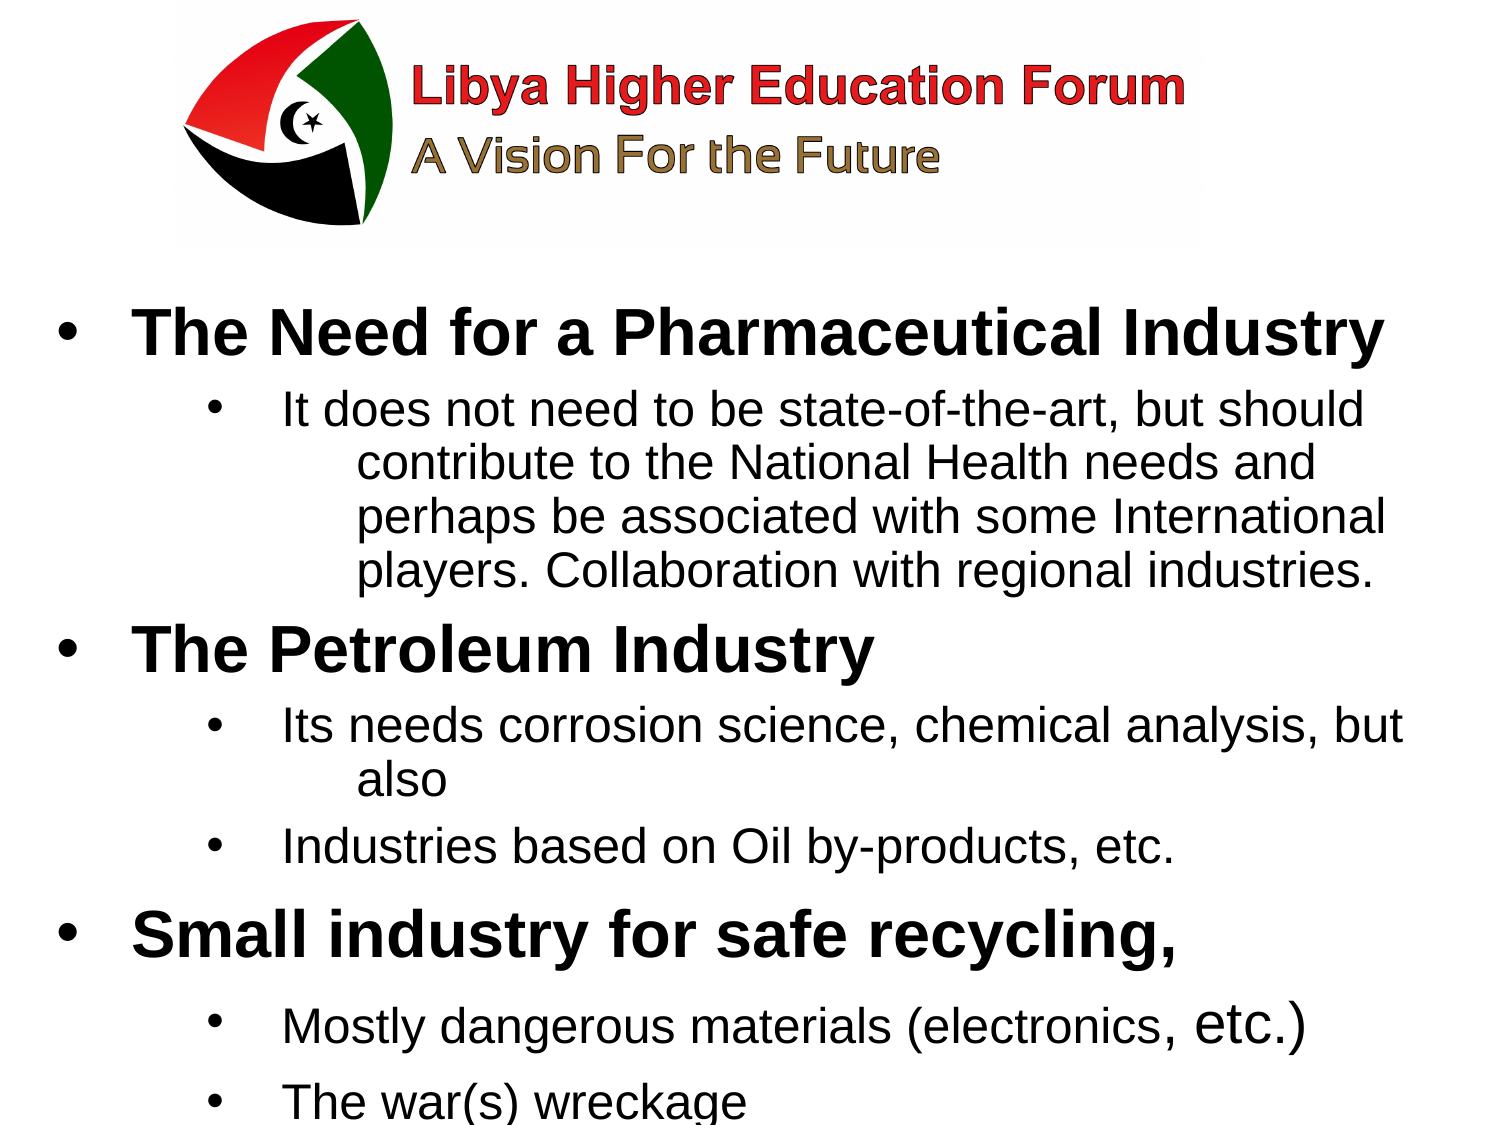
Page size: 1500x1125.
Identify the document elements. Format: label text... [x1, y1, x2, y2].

picture [171, 0, 1205, 247]
subtitle The Need for a Pharmaceutical Industry It does not need to be state-of-the-art, but should contribute to the National Health needs and perhaps be associated with some International players. Collaboration with regional industries. The Petroleum Industry Its needs corrosion science, chemical analysis, but also Industries based on Oil by-products, etc. Small industry for safe recycling, Mostly dangerous materials (electronics, etc.) The war(s) wreckage [41, 290, 1459, 1095]
